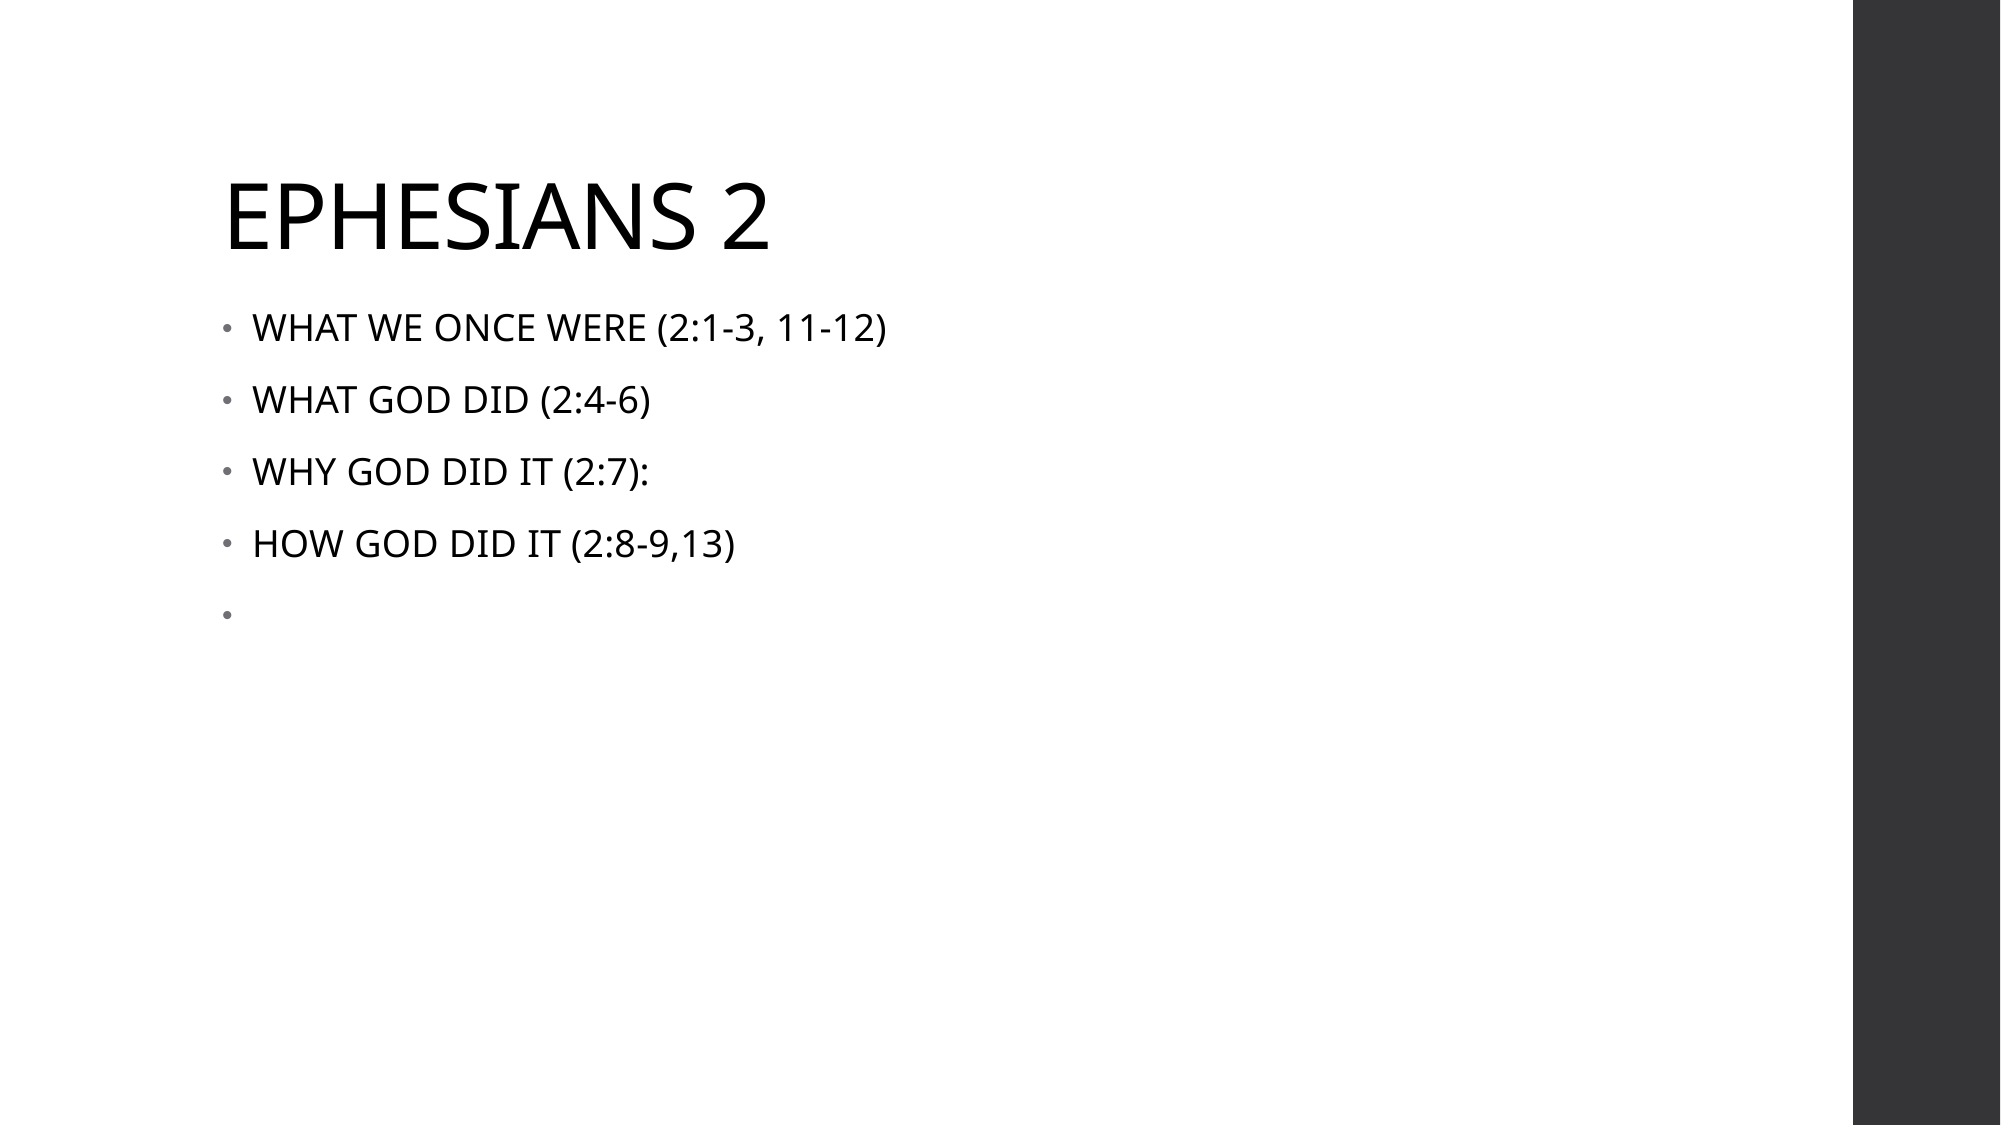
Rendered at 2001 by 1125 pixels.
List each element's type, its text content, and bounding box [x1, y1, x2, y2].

title EPHESIANS 2 [206, 60, 1797, 278]
list WHAT WE ONCE WERE (2:1-3, 11-12) WHAT GOD DID (2:4-6) WHY GOD DID IT (2:7): HOW GOD DID IT (2:8-9,13) [206, 299, 1617, 1014]
